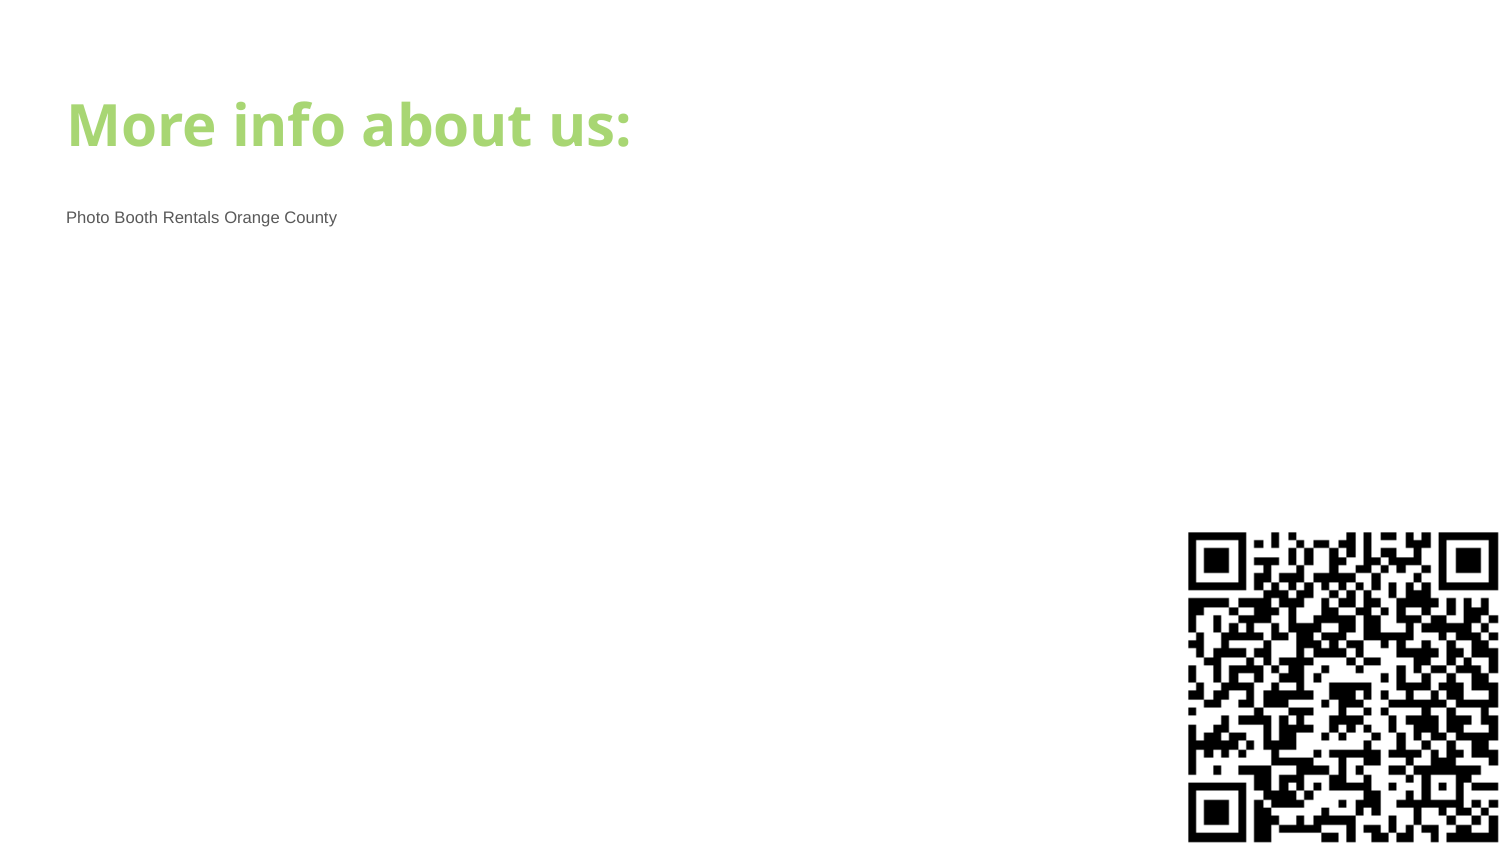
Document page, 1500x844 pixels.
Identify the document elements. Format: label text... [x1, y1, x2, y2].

title More info about us: [51, 72, 1449, 167]
list Photo Booth Rentals Orange County [51, 189, 1449, 750]
picture [1187, 531, 1500, 844]
